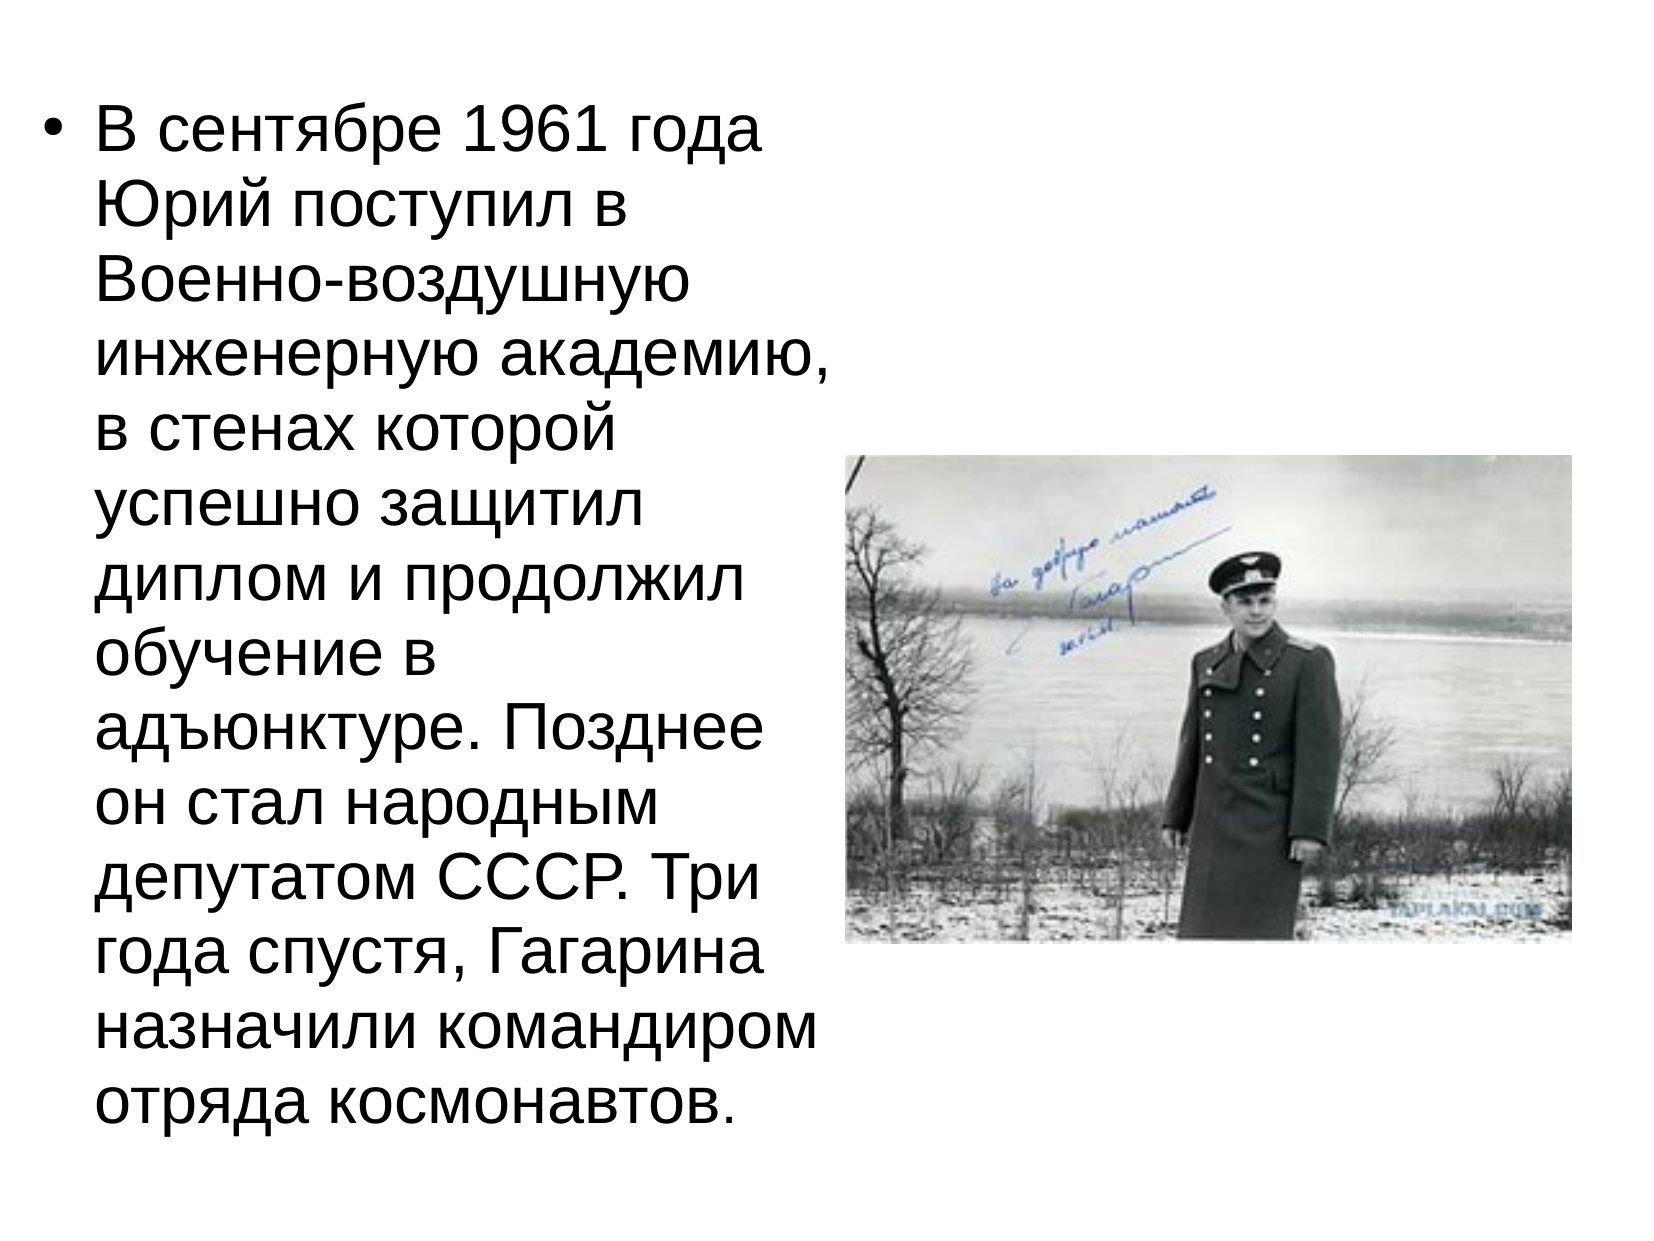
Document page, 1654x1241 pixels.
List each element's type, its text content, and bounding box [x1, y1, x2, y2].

list В сентябре 1961 года Юрий поступил в Военно-воздушную инженерную академию, в стенах которой успешно защитил диплом и продолжил обучение в адъюнктуре. Позднее он стал народным депутатом СССР. Три года спустя, Гагарина назначили командиром отряда космонавтов. [23, 91, 839, 1241]
picture [845, 455, 1572, 944]
